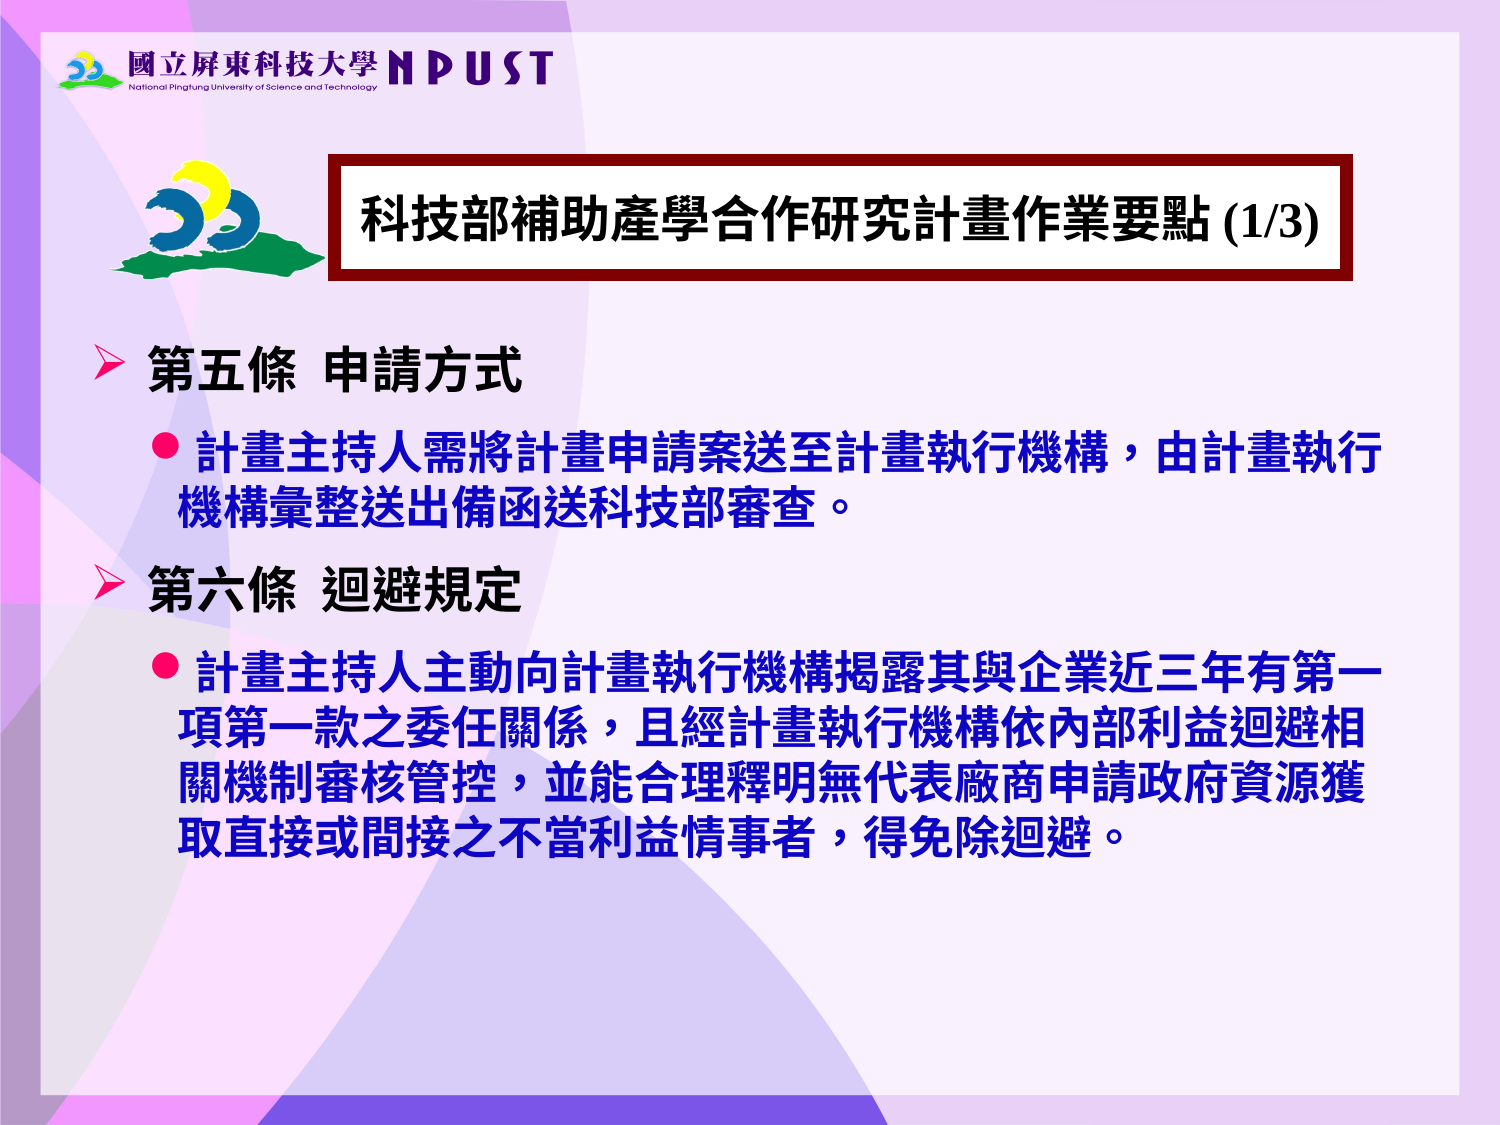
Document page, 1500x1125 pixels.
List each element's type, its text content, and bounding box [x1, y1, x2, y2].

picture [0, 0, 1500, 1125]
list 第五條 申請方式 計畫主持人需將計畫申請案送至計畫執行機構，由計畫執行機構彙整送出備函送科技部審查。 第六條 迴避規定 計畫主持人主動向計畫執行機構揭露其與企業近三年有第一項第一款之委任關係，且經計畫執行機構依內部利益迴避相關機制審核管控，並能合理釋明無代表廠商申請政府資源獲取直接或間接之不當利益情事者，得免除迴避。 [75, 331, 1425, 1000]
title 科技部補助產學合作研究計畫作業要點(1/3) [334, 159, 1347, 275]
